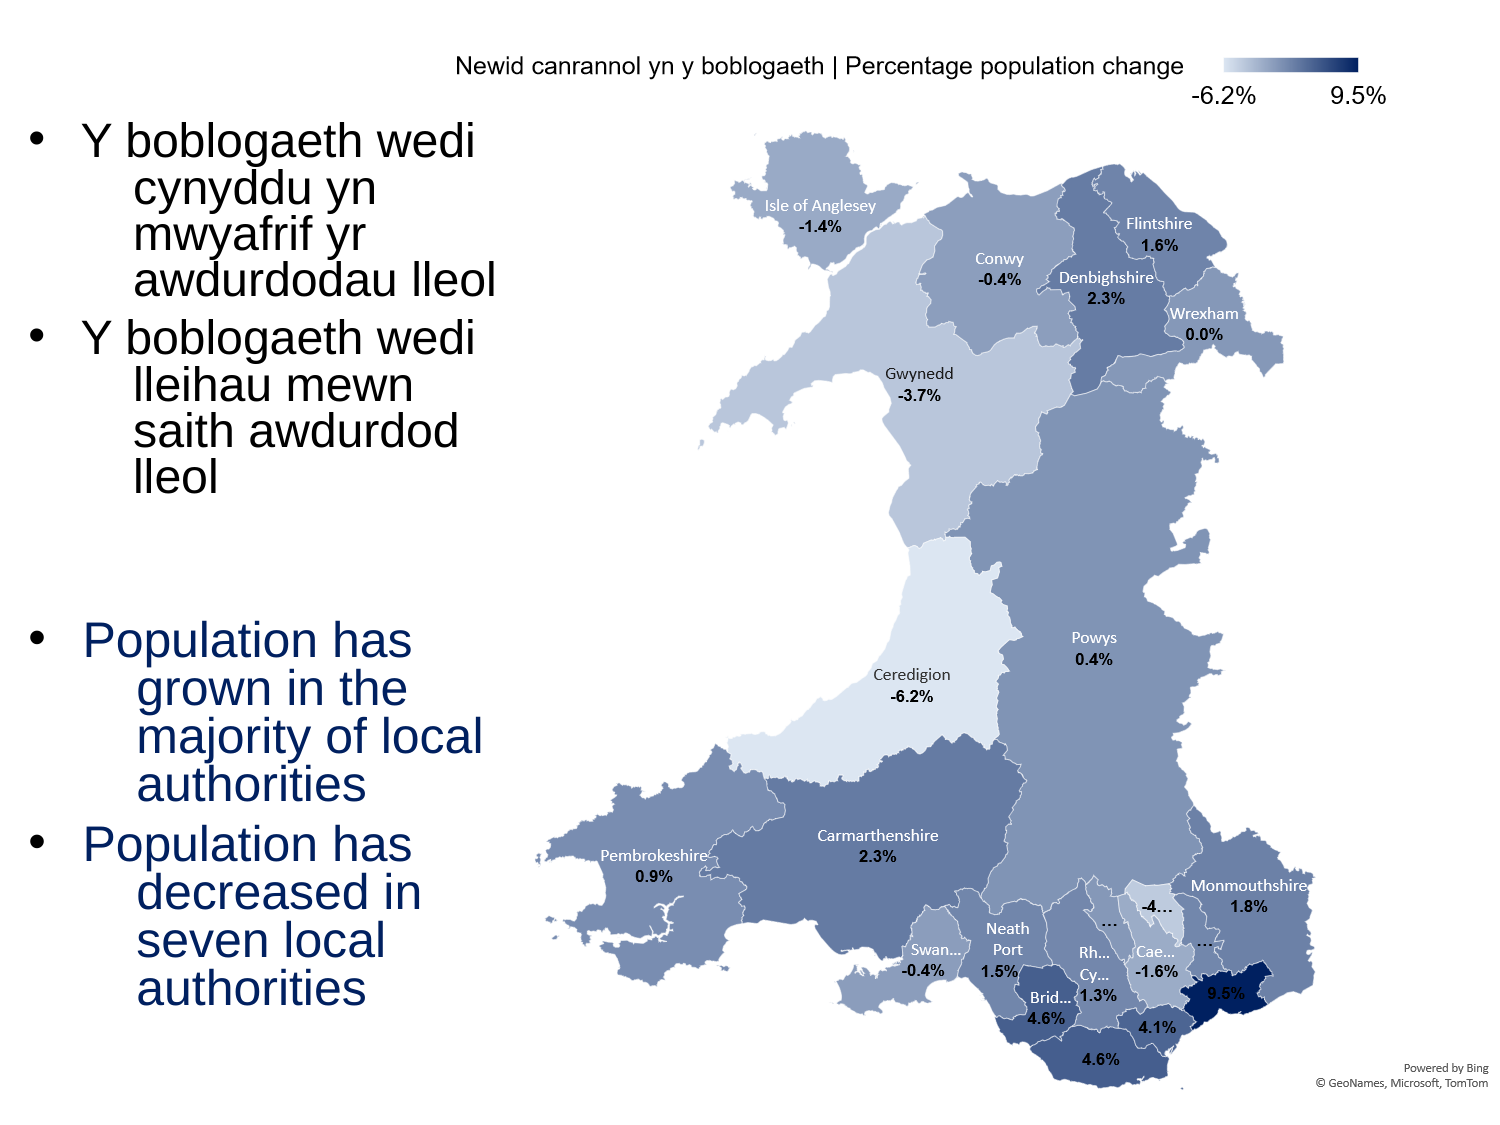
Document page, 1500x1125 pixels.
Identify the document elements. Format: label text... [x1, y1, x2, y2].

picture [350, 27, 1500, 1103]
list Y boblogaeth wedi cynyddu yn mwyafrif yr awdurdodau lleol Y boblogaeth wedi lleihau mewn saith awdurdod lleol [13, 113, 350, 560]
text_box Population has grown in the majority of local authorities Population has decreased in seven local authorities [13, 611, 350, 1059]
